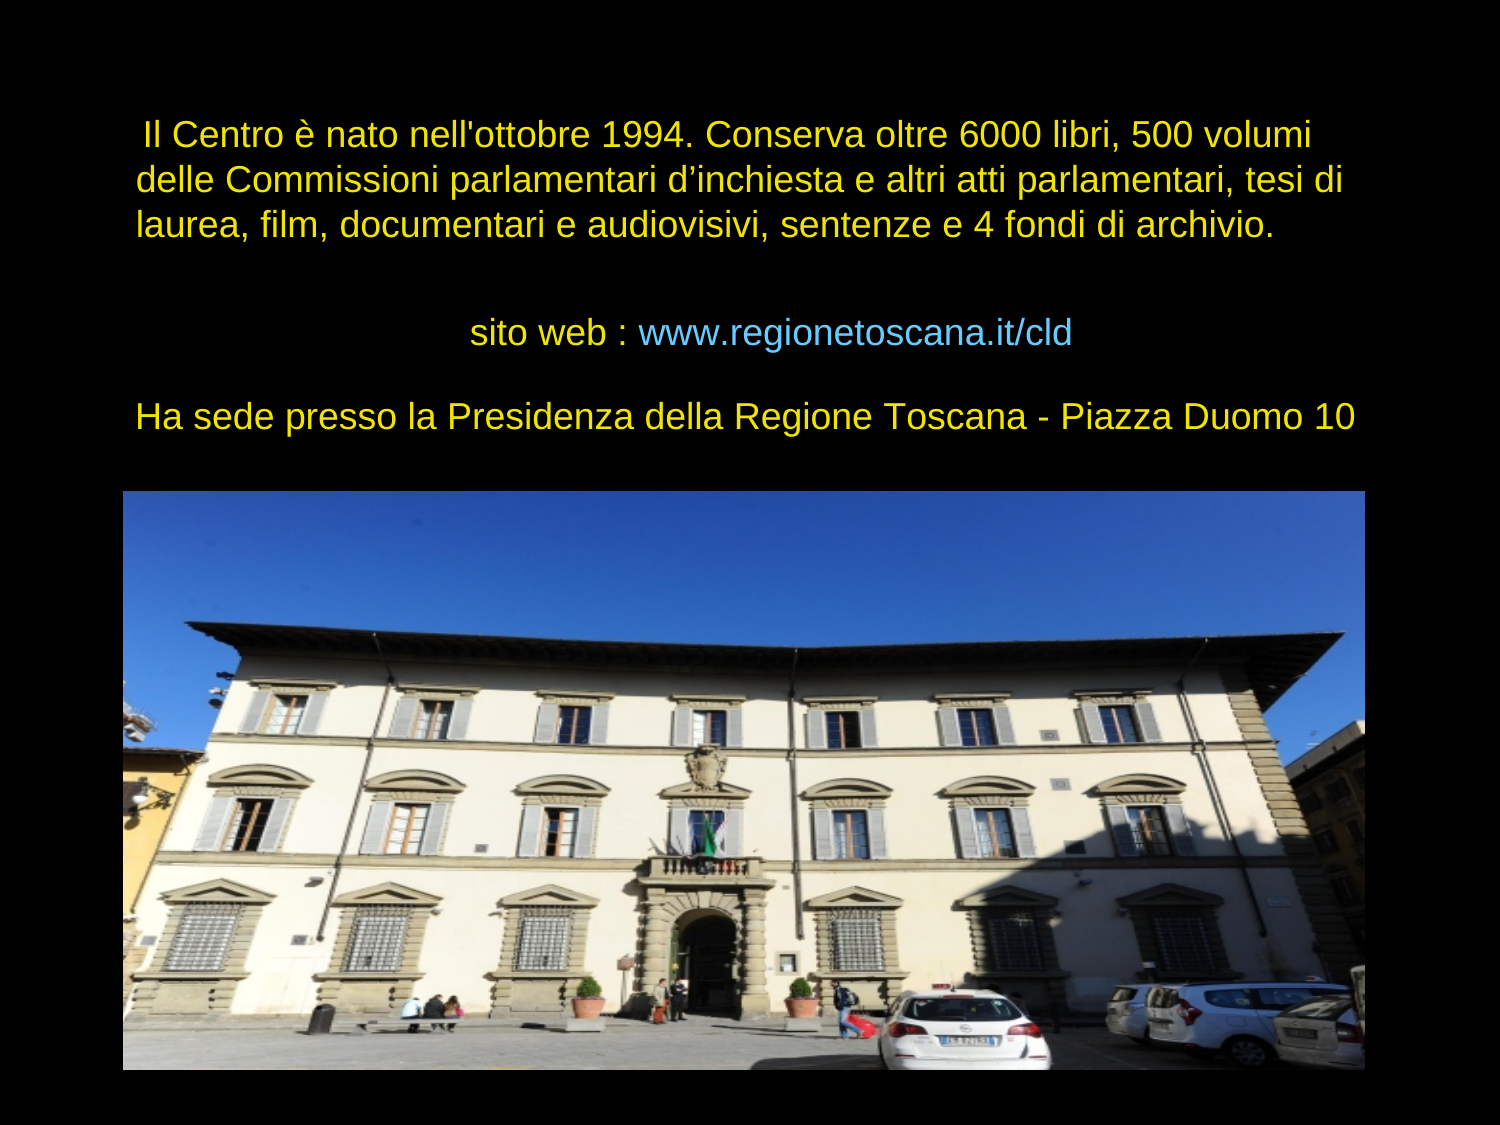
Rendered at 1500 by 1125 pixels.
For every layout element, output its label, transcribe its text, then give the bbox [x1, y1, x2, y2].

list Il Centro è nato nell'ottobre 1994. Conserva oltre 6000 libri, 500 volumi delle Commissioni parlamentari d’inchiesta e altri atti parlamentari, tesi di laurea, film, documentari e audiovisivi, sentenze e 4 fondi di archivio. sito web : www.regionetoscana.it/cld Ha sede presso la Presidenza della Regione Toscana - Piazza Duomo 10 [64, 101, 1415, 845]
picture [123, 491, 1365, 1070]
